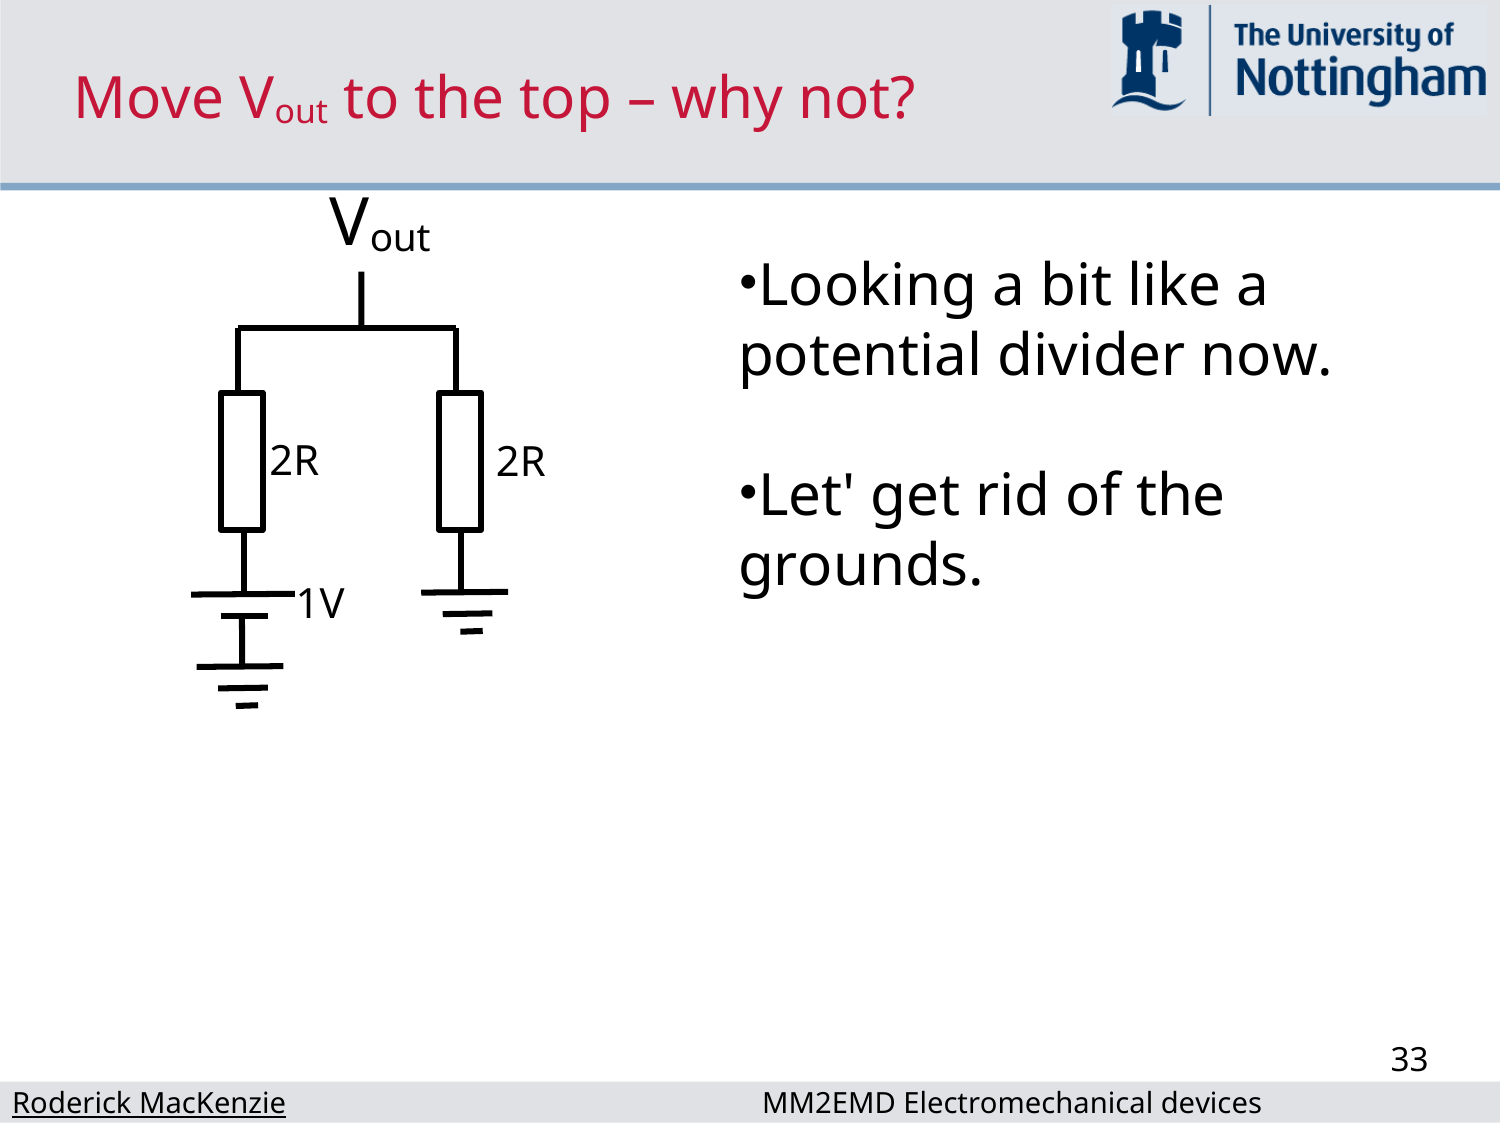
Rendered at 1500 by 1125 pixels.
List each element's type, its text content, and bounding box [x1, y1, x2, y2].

text_box Vout [315, 171, 465, 306]
text_box 2R [254, 426, 355, 561]
text_box Looking a bit like a potential divider now. Let' get rid of the grounds. [723, 239, 1482, 605]
title Move Vout to the top – why not? [59, 20, 1137, 172]
text_box 2R [481, 427, 582, 563]
text_box <number> [1375, 1030, 1500, 1101]
text_box 1V [280, 569, 381, 714]
picture [1111, 4, 1487, 116]
